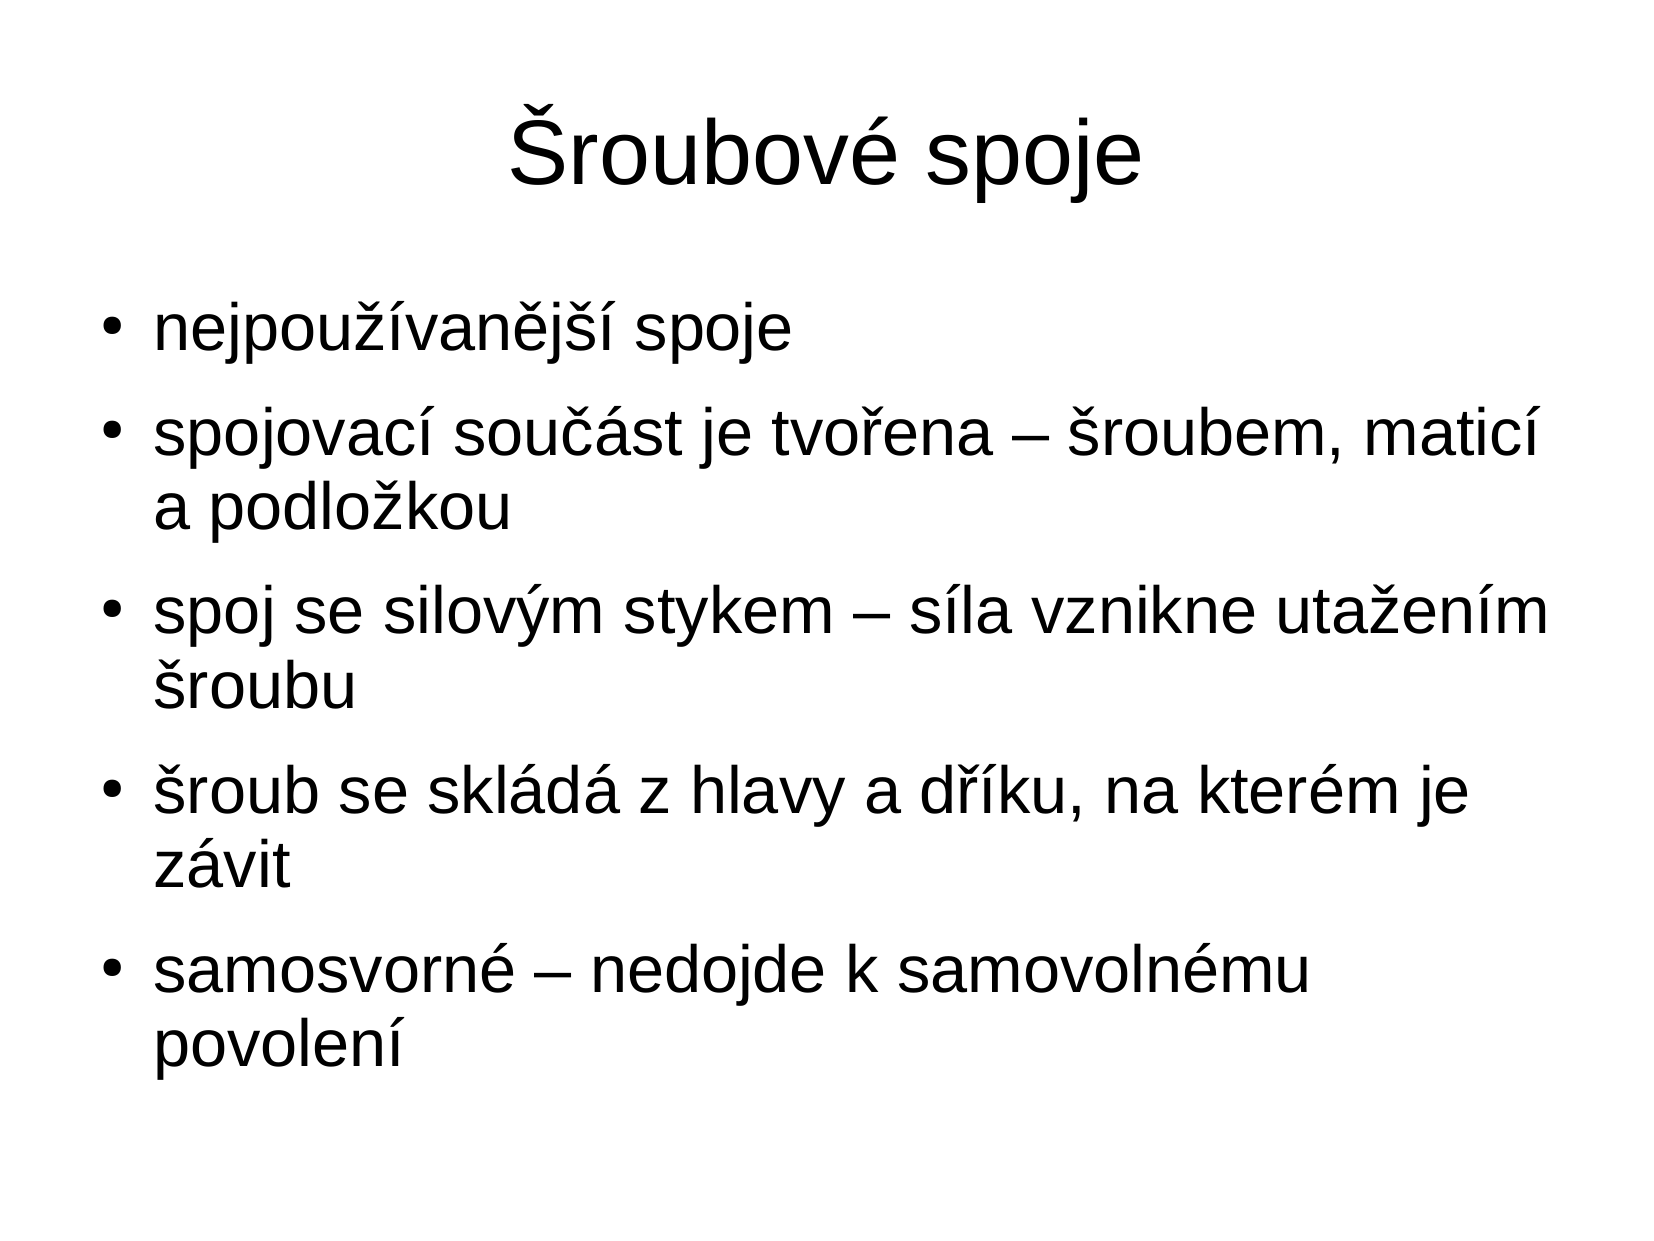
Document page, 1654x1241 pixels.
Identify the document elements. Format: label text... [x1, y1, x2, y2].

list nejpoužívanější spoje spojovací součást je tvořena – šroubem, maticí a podložkou spoj se silovým stykem – síla vznikne utažením šroubu šroub se skládá z hlavy a dříku, na kterém je závit samosvorné – nedojde k samovolnému povolení [82, 290, 1571, 1094]
title Šroubové spoje [82, 56, 1571, 250]
